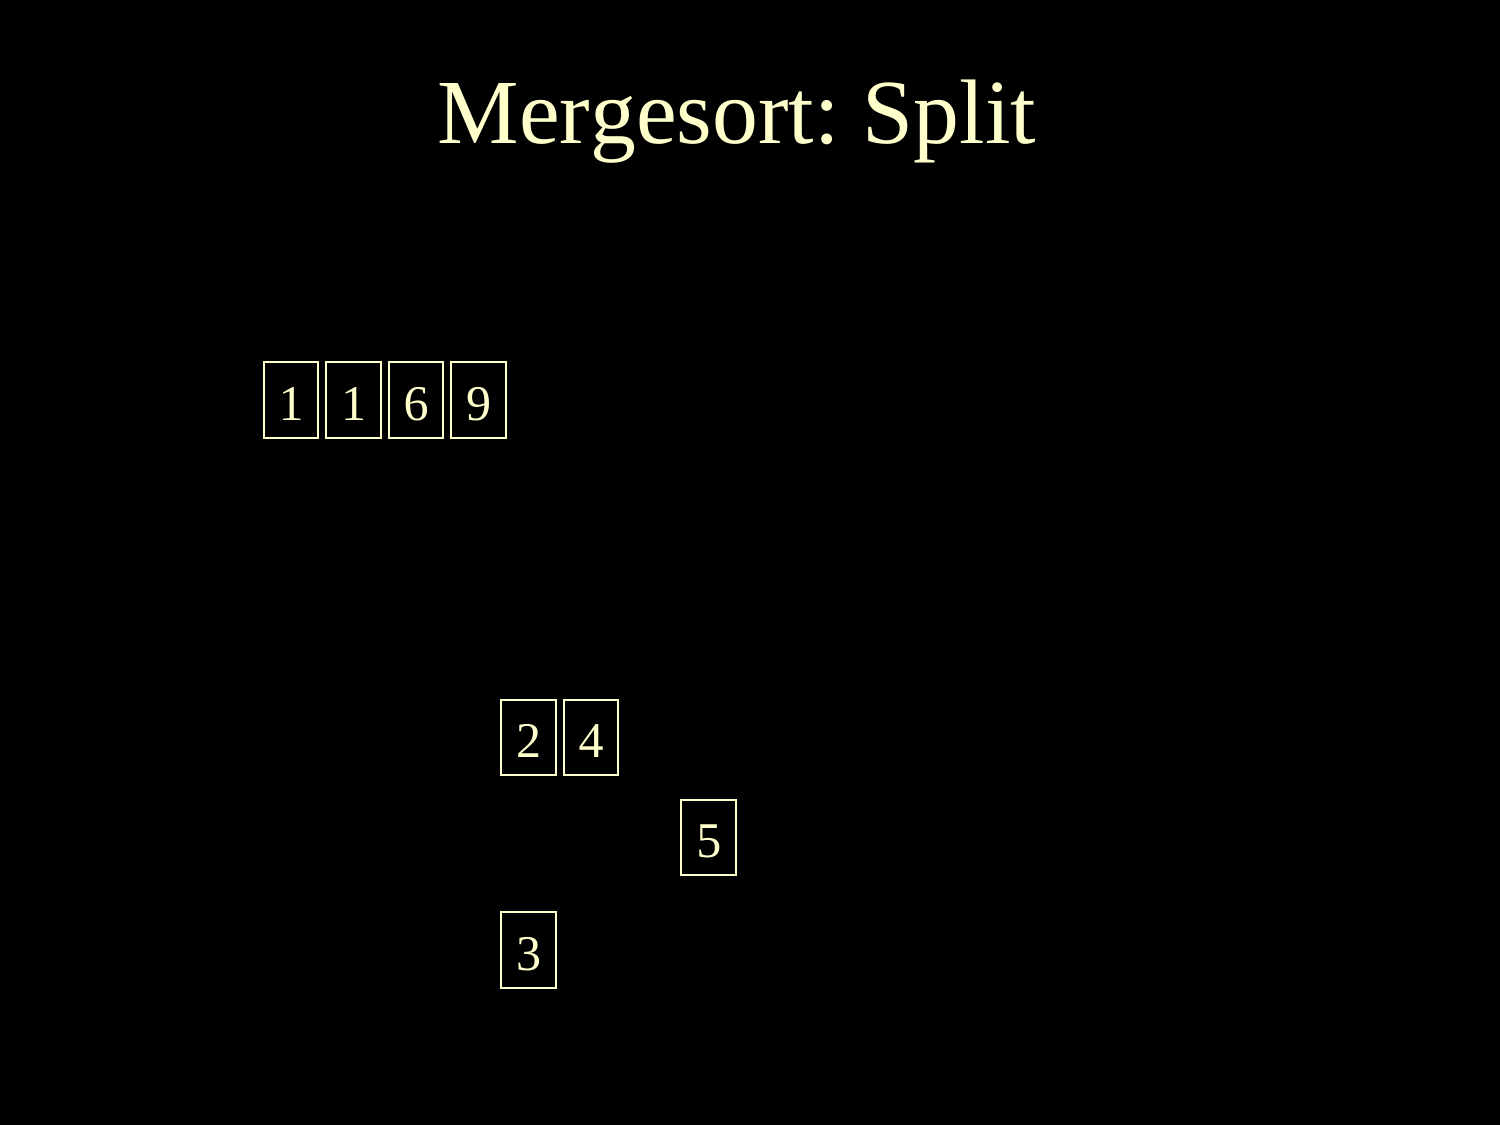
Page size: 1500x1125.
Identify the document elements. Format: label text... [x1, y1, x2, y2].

text_box 1 [326, 362, 381, 438]
text_box 6 [388, 362, 444, 438]
text_box 1 [263, 362, 319, 438]
text_box 5 [681, 799, 737, 876]
title Mergesort: Split [8, 50, 1467, 176]
text_box 9 [451, 362, 506, 438]
text_box 4 [563, 699, 619, 776]
text_box 2 [501, 699, 556, 776]
text_box 3 [501, 912, 556, 988]
